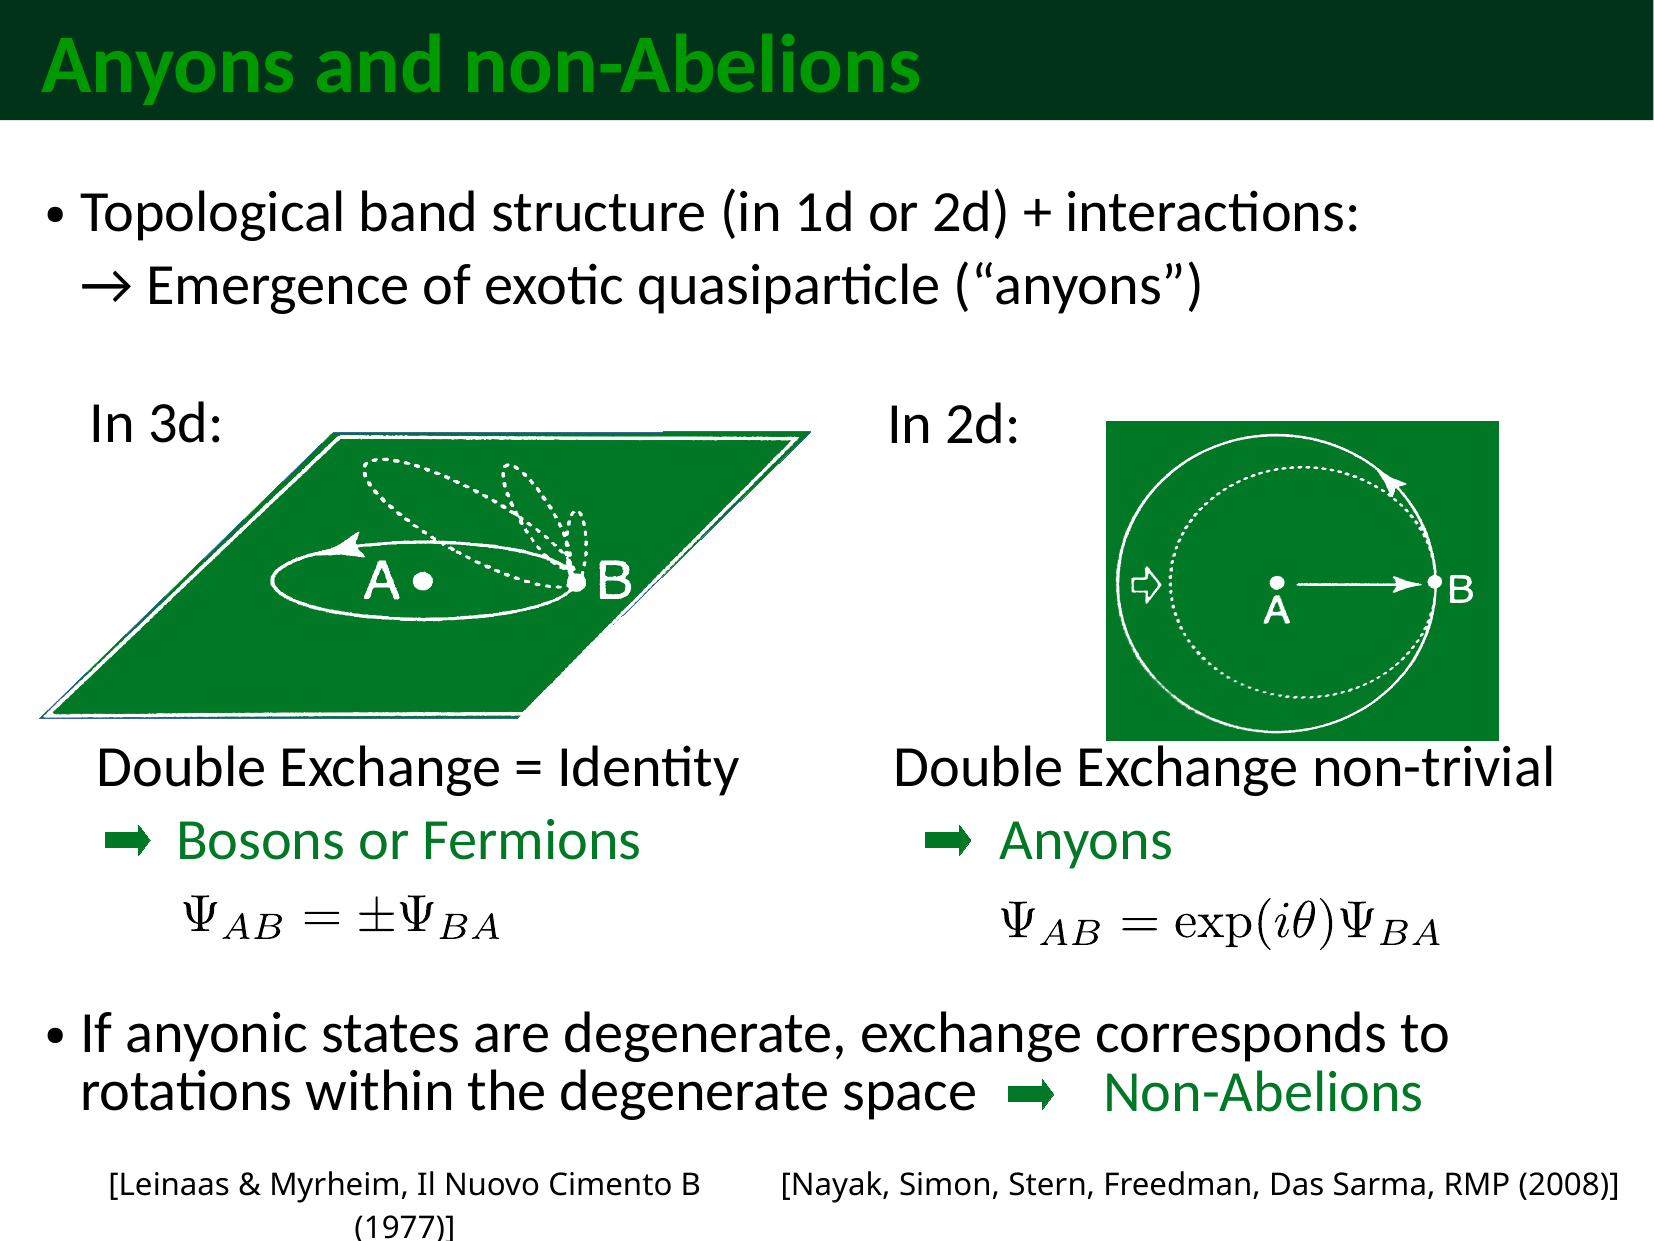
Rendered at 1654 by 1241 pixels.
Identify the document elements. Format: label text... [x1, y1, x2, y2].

text_box [Nayak, Simon, Stern, Freedman, Das Sarma, RMP (2008)] [747, 1155, 1654, 1241]
text_box [Leinaas & Myrheim, Il Nuovo Cimento B (1977)] [45, 1155, 747, 1241]
text_box [1008, 1079, 1054, 1110]
picture [22, 369, 833, 811]
text_box [105, 825, 151, 856]
text_box Double Exchange = Identity Bosons or Fermions [81, 735, 796, 882]
text_box Non-Abelions [1088, 1059, 1561, 1134]
text_box In 2d: [872, 391, 1166, 466]
text_box [925, 825, 971, 856]
picture [1105, 369, 1654, 811]
text_box [997, 898, 1442, 951]
text_box In 3d: [75, 391, 369, 466]
text_box Anyons and non-Abelions [26, 1, 1515, 126]
text_box Topological band structure (in 1d or 2d) + interactions: → Emergence of exotic quasiparticle (“anyons”) [30, 180, 1654, 400]
text_box If anyonic states are degenerate, exchange corresponds to rotations within the degenerate space [30, 1000, 1654, 1133]
text_box Double Exchange non-trivial Anyons [879, 735, 1593, 882]
text_box [180, 895, 501, 939]
